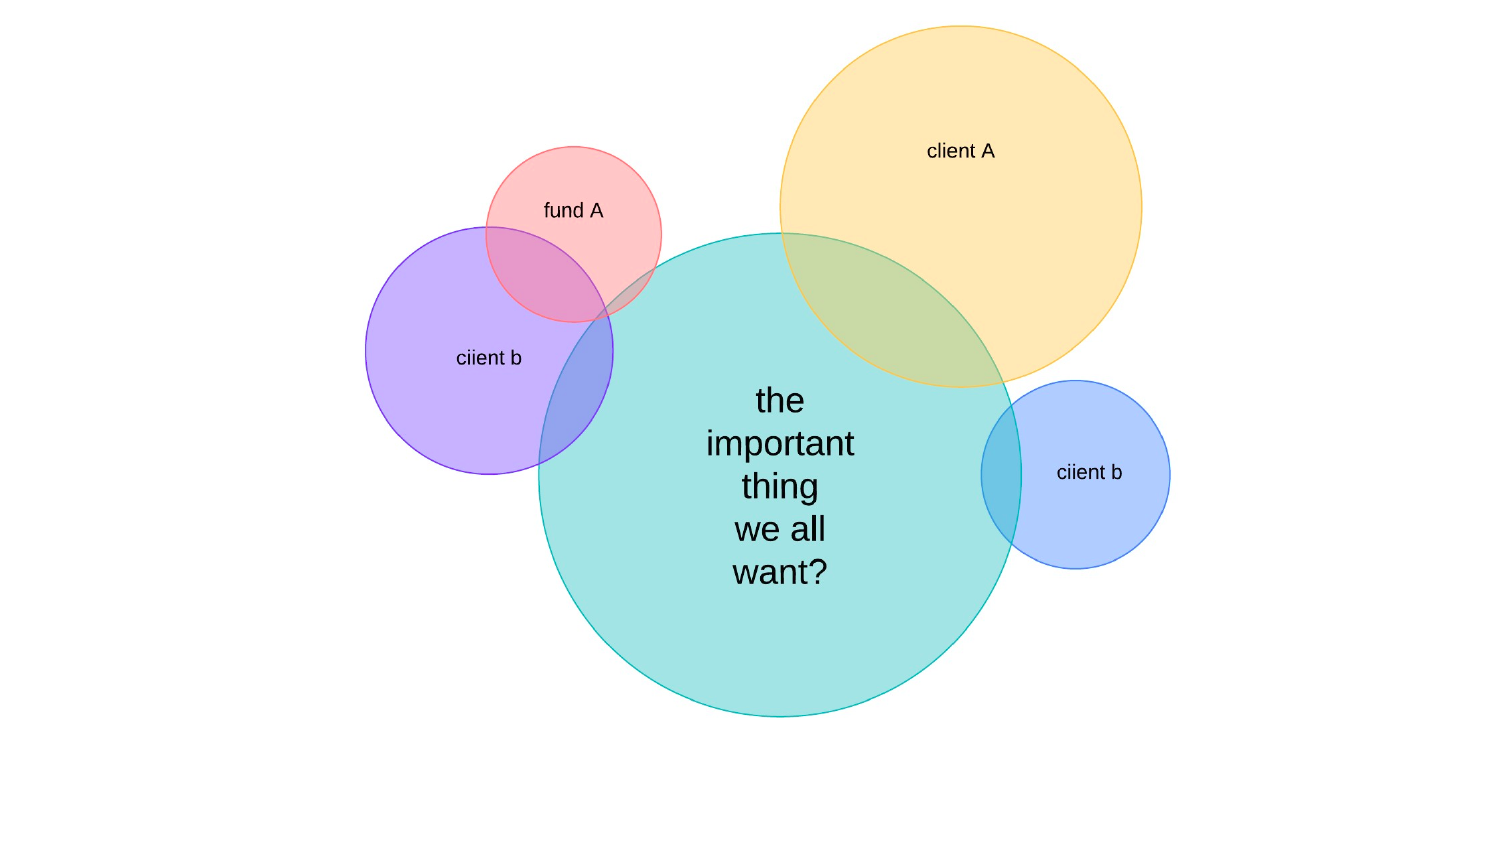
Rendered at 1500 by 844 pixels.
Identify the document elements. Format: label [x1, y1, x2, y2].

picture [191, 0, 1370, 844]
